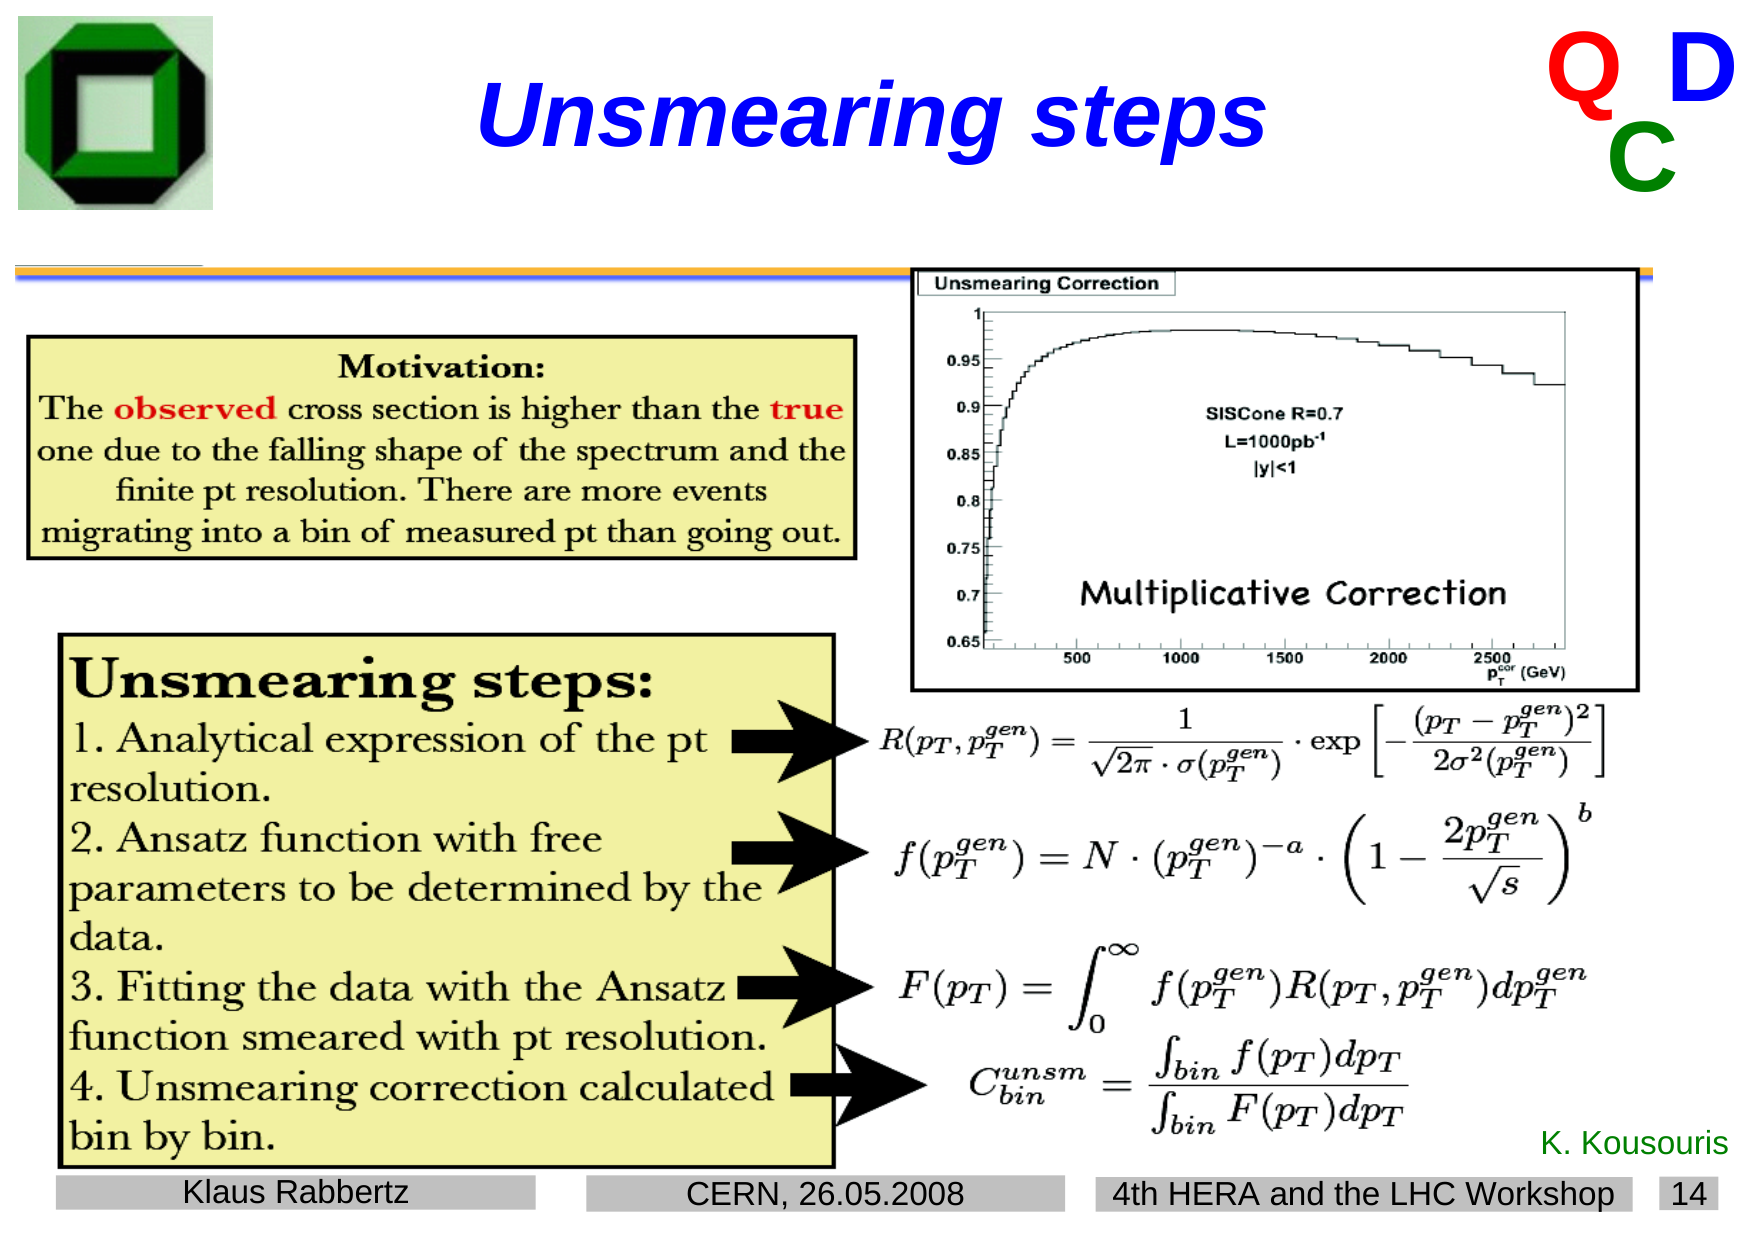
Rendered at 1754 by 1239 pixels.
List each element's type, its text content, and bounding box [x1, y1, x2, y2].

picture [15, 265, 1653, 1173]
picture [18, 16, 213, 210]
title Unsmearing steps [220, 16, 1525, 213]
text_box K. Kousouris [1528, 1112, 1742, 1174]
